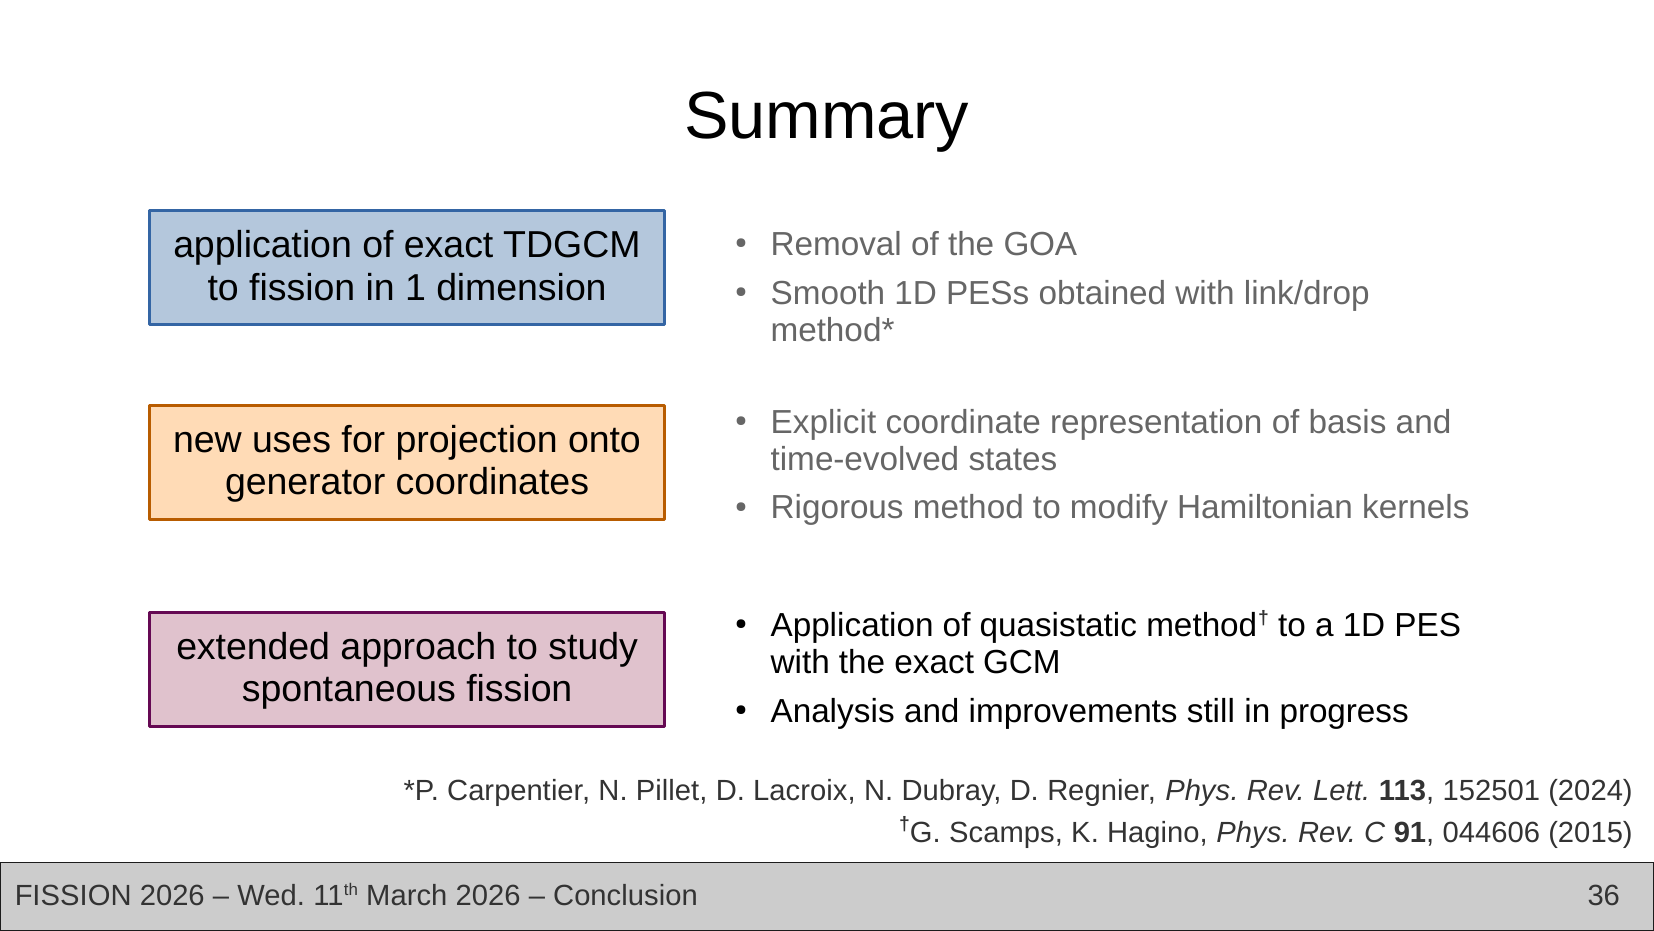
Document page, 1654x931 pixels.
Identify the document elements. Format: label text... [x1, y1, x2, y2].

text_box <number> [1471, 862, 1635, 929]
text_box application of exact TDGCM to fission in 1 dimension [156, 216, 659, 323]
text_box [149, 405, 665, 520]
text_box extended approach to study spontaneous fission [156, 618, 659, 725]
text_box [708, 206, 1536, 562]
text_box [1264, 862, 1654, 931]
text_box Application of quasistatic method† to a 1D PES with the exact GCM Analysis and improvements still in progress [720, 598, 1518, 737]
text_box [149, 210, 665, 325]
text_box [149, 612, 665, 727]
text_box new uses for projection onto generator coordinates [156, 411, 659, 518]
title Summary [165, 16, 1489, 214]
text_box *P. Carpentier, N. Pillet, D. Lacroix, N. Dubray, D. Regnier, Phys. Rev. Lett. 113, 152501 (2024) †G. Scamps, K. Hagino, Phys. Rev. C 91, 044606 (2015) [265, 766, 1648, 857]
text_box FISSION 2026 – Wed. 11th March 2026 – Conclusion [0, 854, 1264, 931]
